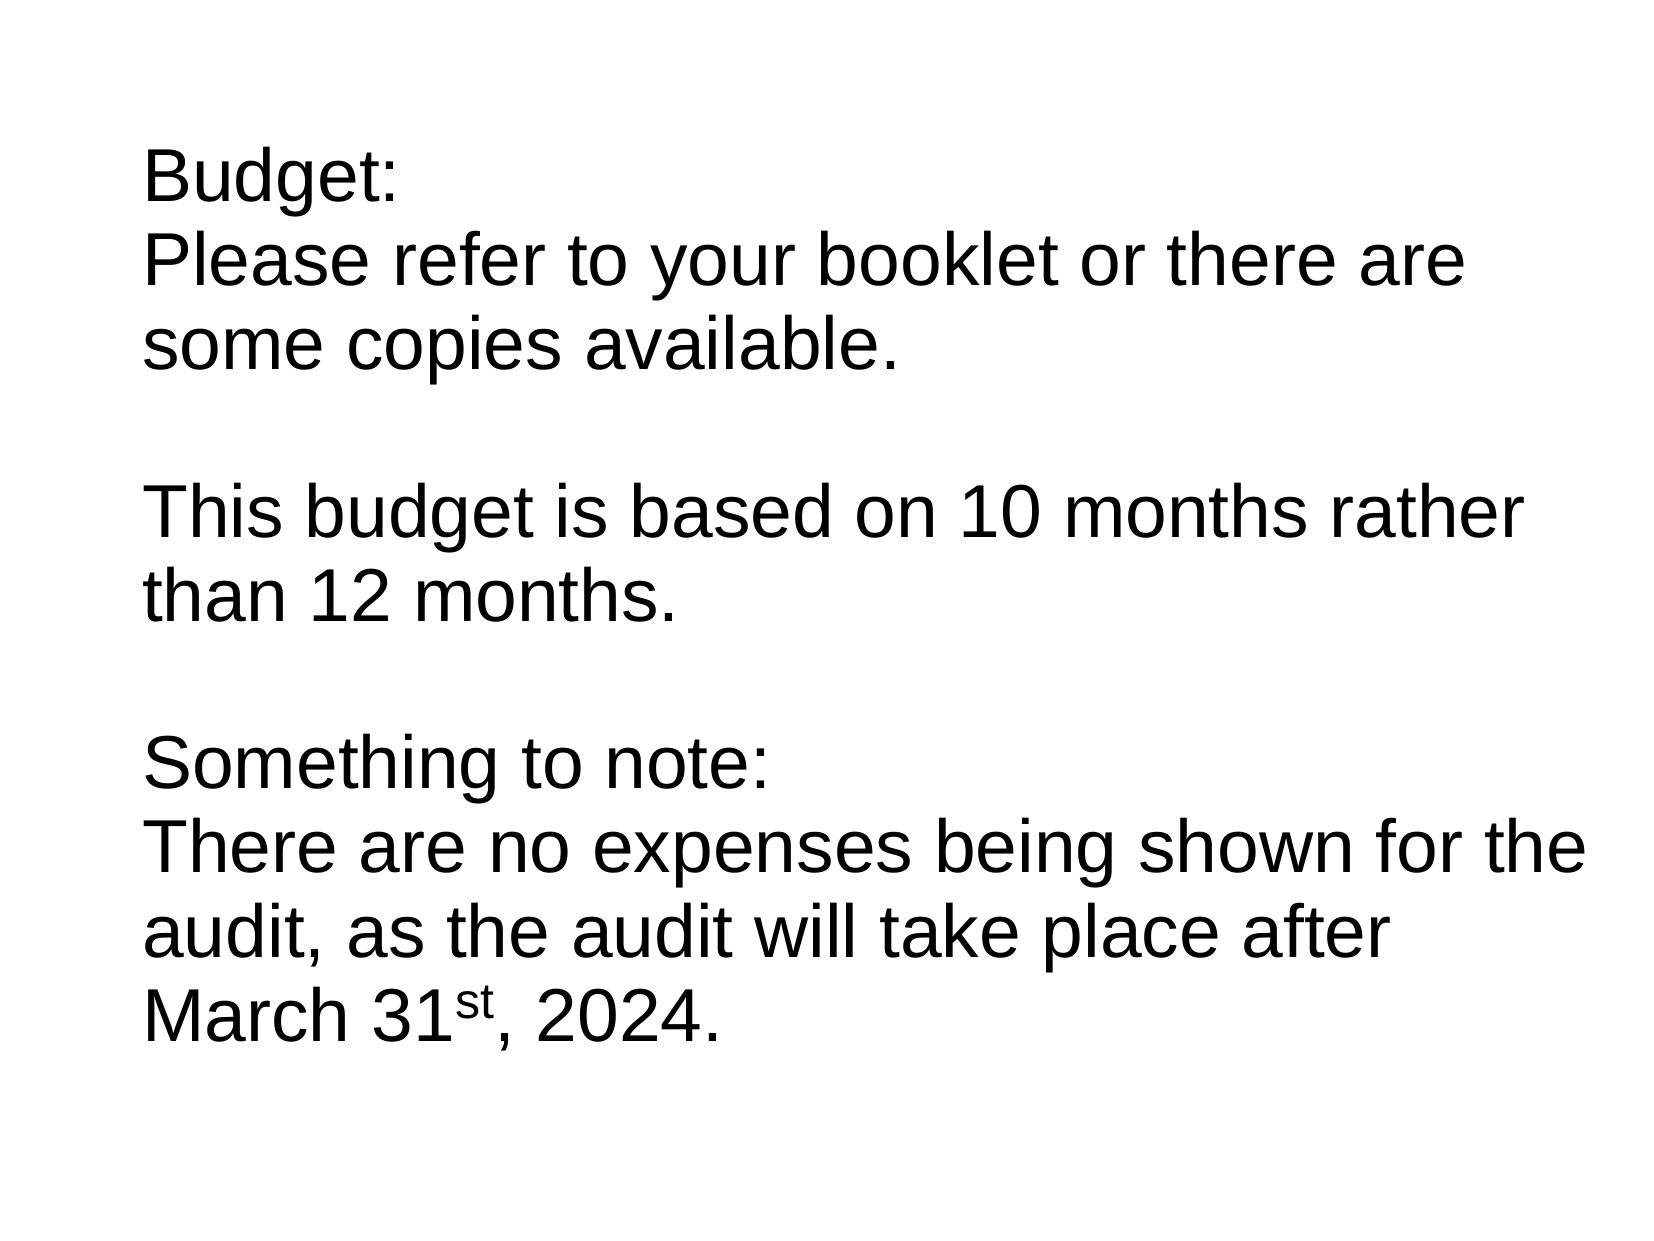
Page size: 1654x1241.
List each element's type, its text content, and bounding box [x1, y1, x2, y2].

text_box Budget: Please refer to your booklet or there are some copies available. This budget is based on 10 months rather than 12 months. Something to note: There are no expenses being shown for the audit, as the audit will take place after March 31st, 2024. [127, 125, 1608, 1241]
